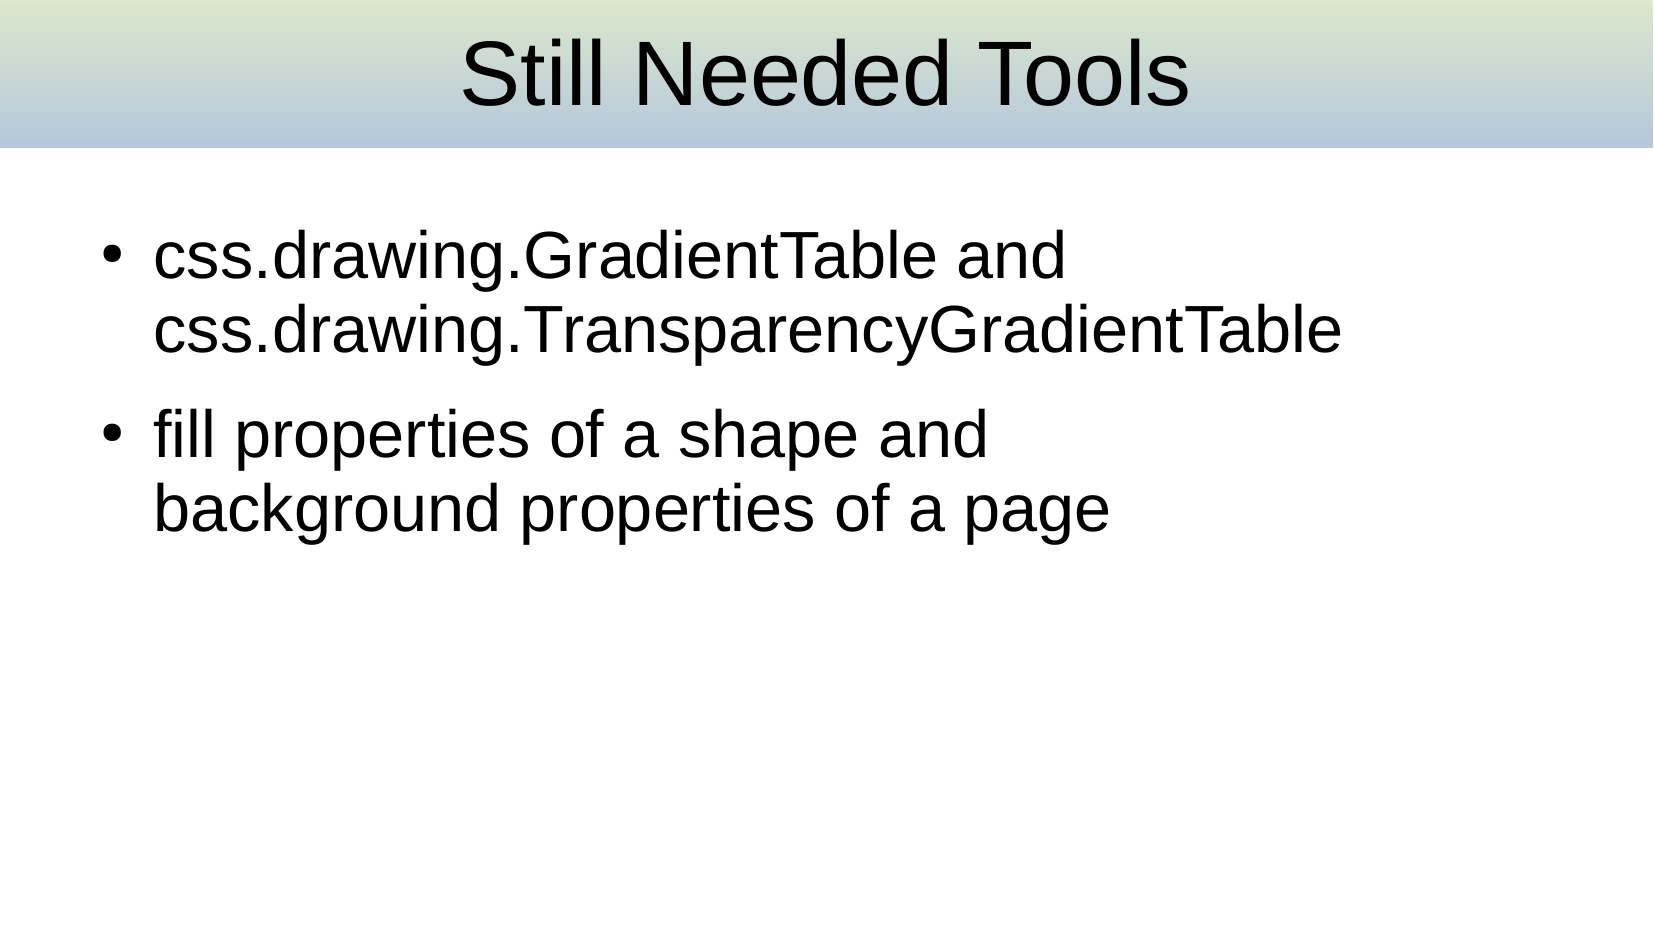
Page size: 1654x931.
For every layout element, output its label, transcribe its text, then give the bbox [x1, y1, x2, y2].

title Still Needed Tools [0, 0, 1653, 148]
list css.drawing.GradientTable and css.drawing.TransparencyGradientTable fill properties of a shape and background properties of a page [82, 217, 1571, 758]
